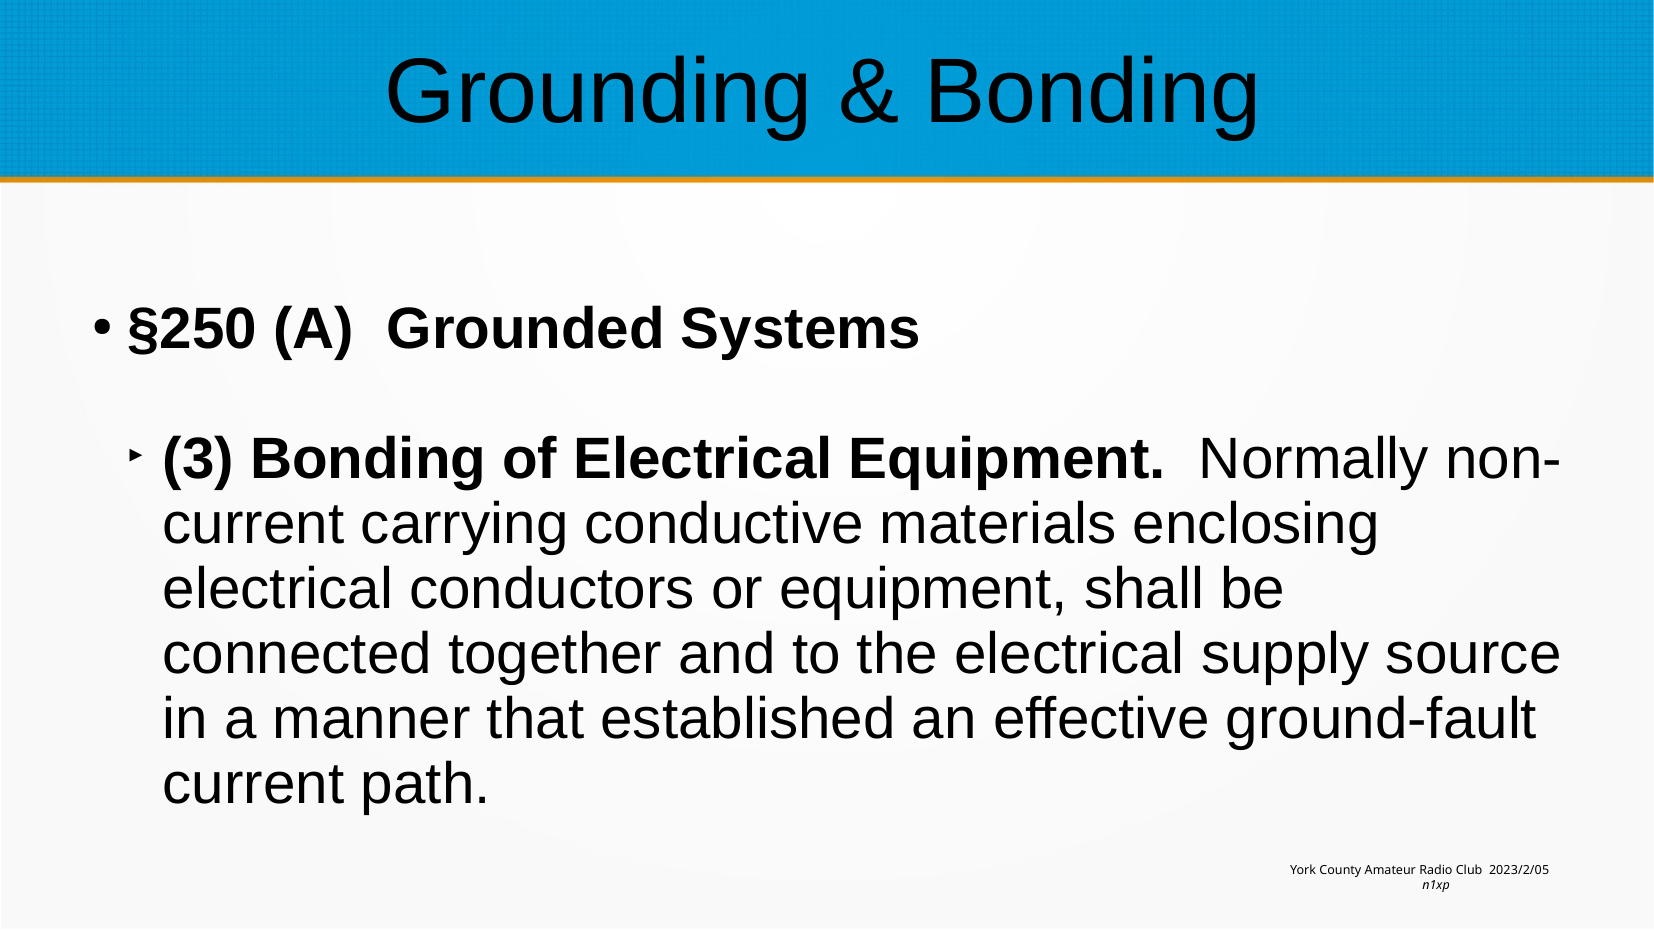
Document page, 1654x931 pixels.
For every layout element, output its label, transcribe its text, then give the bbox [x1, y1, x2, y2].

picture [0, 175, 1654, 931]
text_box §250 (A) Grounded Systems (3) Bonding of Electrical Equipment. Normally non-current carrying conductive materials enclosing electrical conductors or equipment, shall be connected together and to the electrical supply source in a manner that established an effective ground-fault current path. [77, 288, 1584, 931]
text_box Grounding & Bonding [201, 31, 1446, 150]
